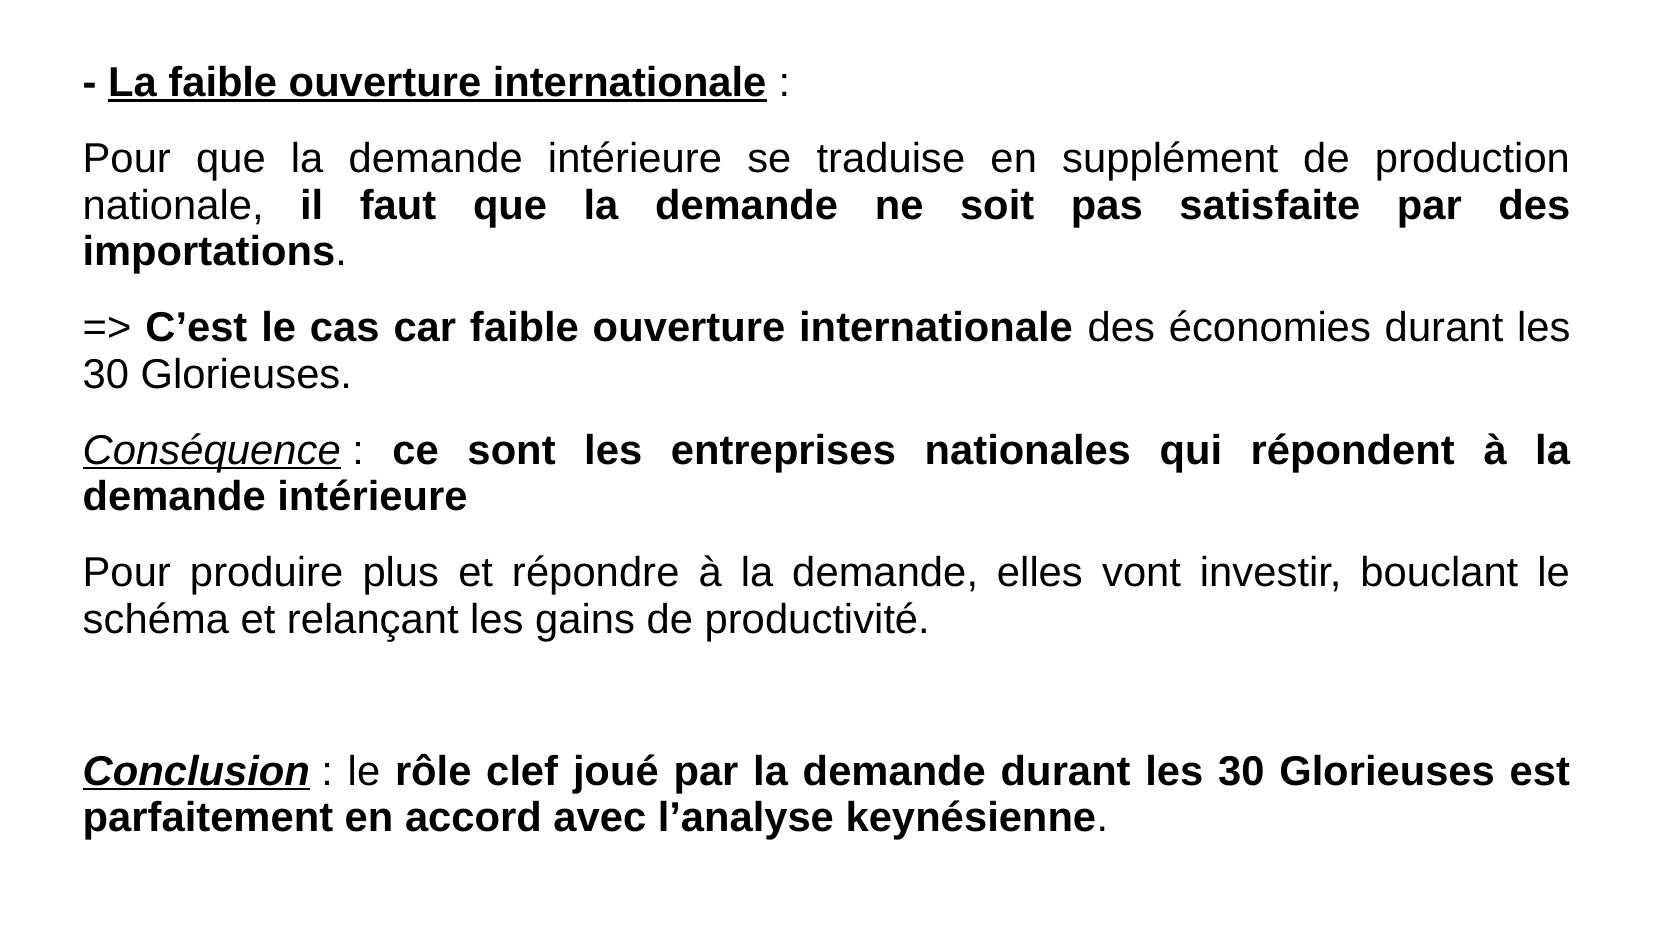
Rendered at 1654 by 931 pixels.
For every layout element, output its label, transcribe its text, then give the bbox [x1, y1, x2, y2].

list - La faible ouverture internationale : Pour que la demande intérieure se traduise en supplément de production nationale, il faut que la demande ne soit pas satisfaite par des importations. => C’est le cas car faible ouverture internationale des économies durant les 30 Glorieuses. Conséquence : ce sont les entreprises nationales qui répondent à la demande intérieure Pour produire plus et répondre à la demande, elles vont investir, bouclant le schéma et relançant les gains de productivité. Conclusion : le rôle clef joué par la demande durant les 30 Glorieuses est parfaitement en accord avec l’analyse keynésienne. [82, 59, 1571, 886]
